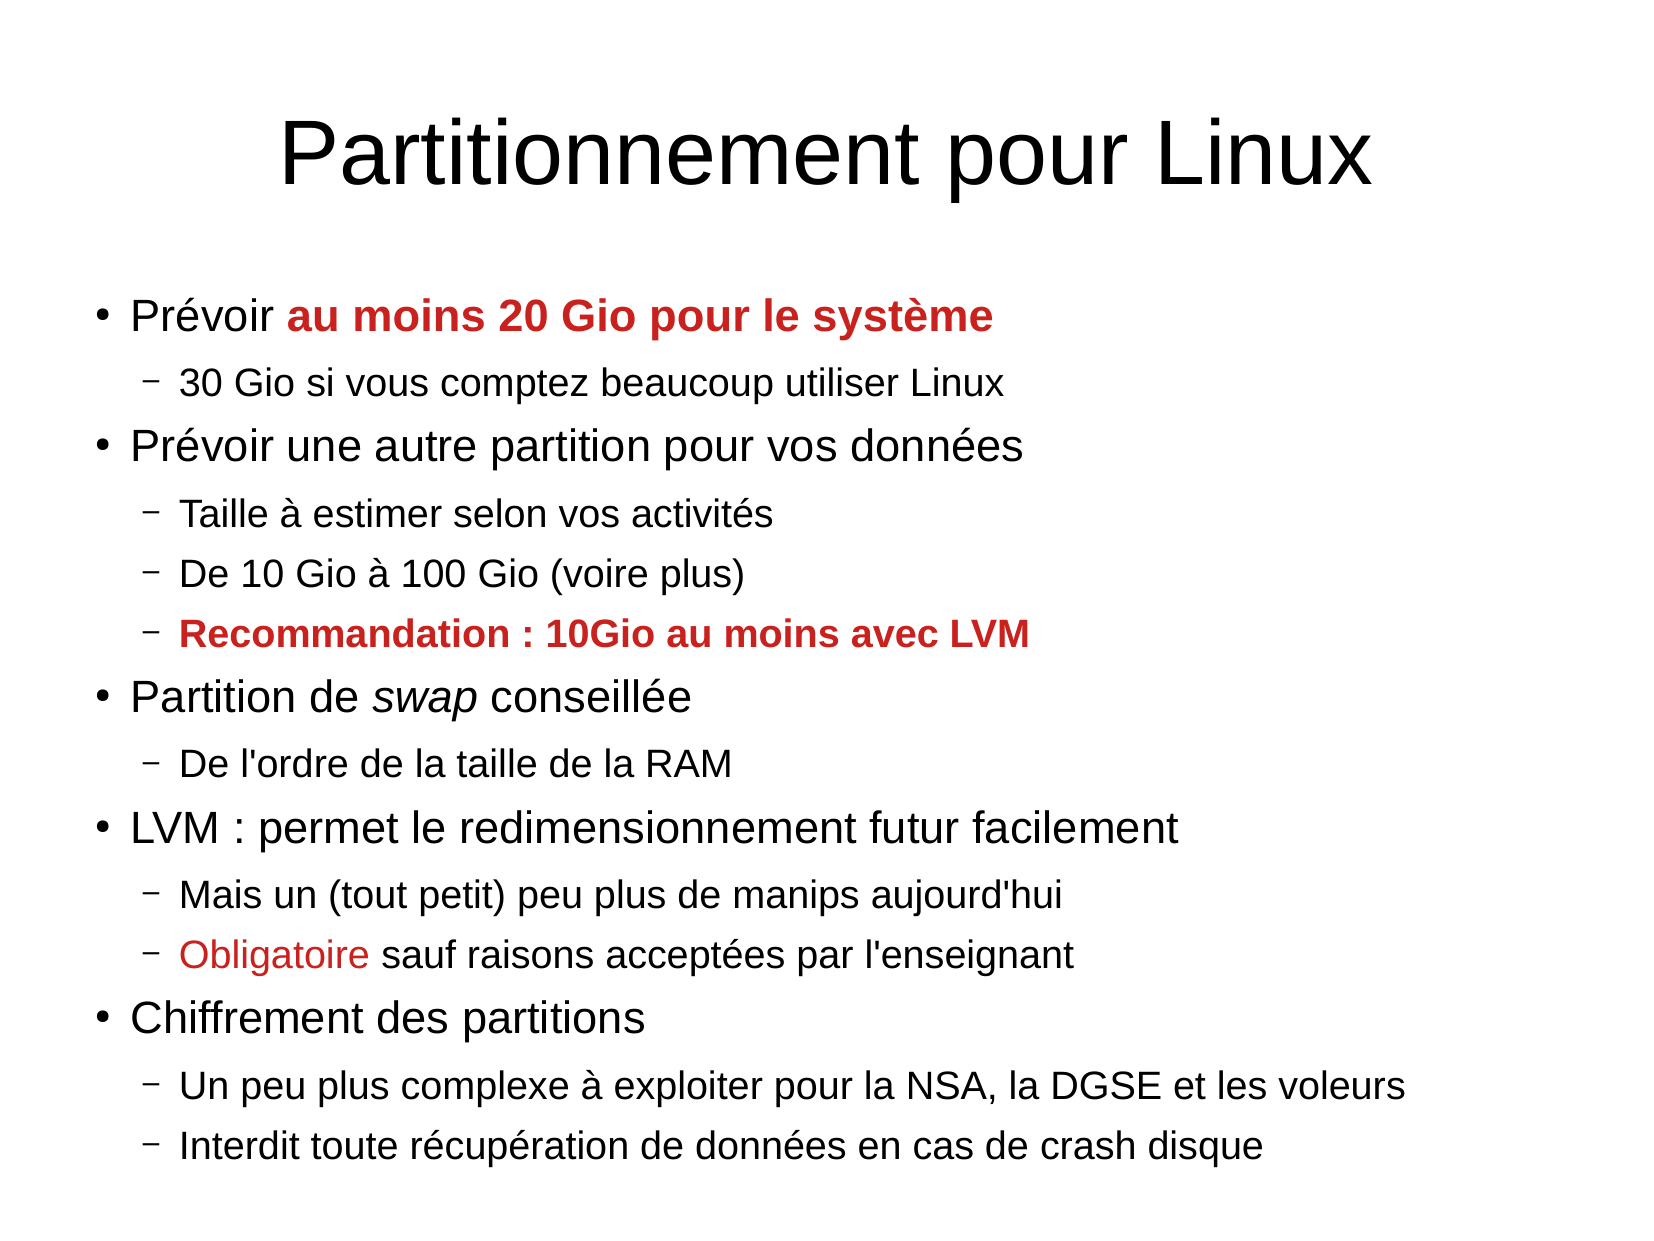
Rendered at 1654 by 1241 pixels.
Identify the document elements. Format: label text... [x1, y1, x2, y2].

title Partitionnement pour Linux [82, 49, 1571, 257]
list Prévoir au moins 20 Gio pour le système 30 Gio si vous comptez beaucoup utiliser Linux Prévoir une autre partition pour vos données Taille à estimer selon vos activités De 10 Gio à 100 Gio (voire plus) Recommandation : 10Gio au moins avec LVM Partition de swap conseillée De l'ordre de la taille de la RAM LVM : permet le redimensionnement futur facilement Mais un (tout petit) peu plus de manips aujourd'hui Obligatoire sauf raisons acceptées par l'enseignant Chiffrement des partitions Un peu plus complexe à exploiter pour la NSA, la DGSE et les voleurs Interdit toute récupération de données en cas de crash disque [82, 290, 1571, 1170]
